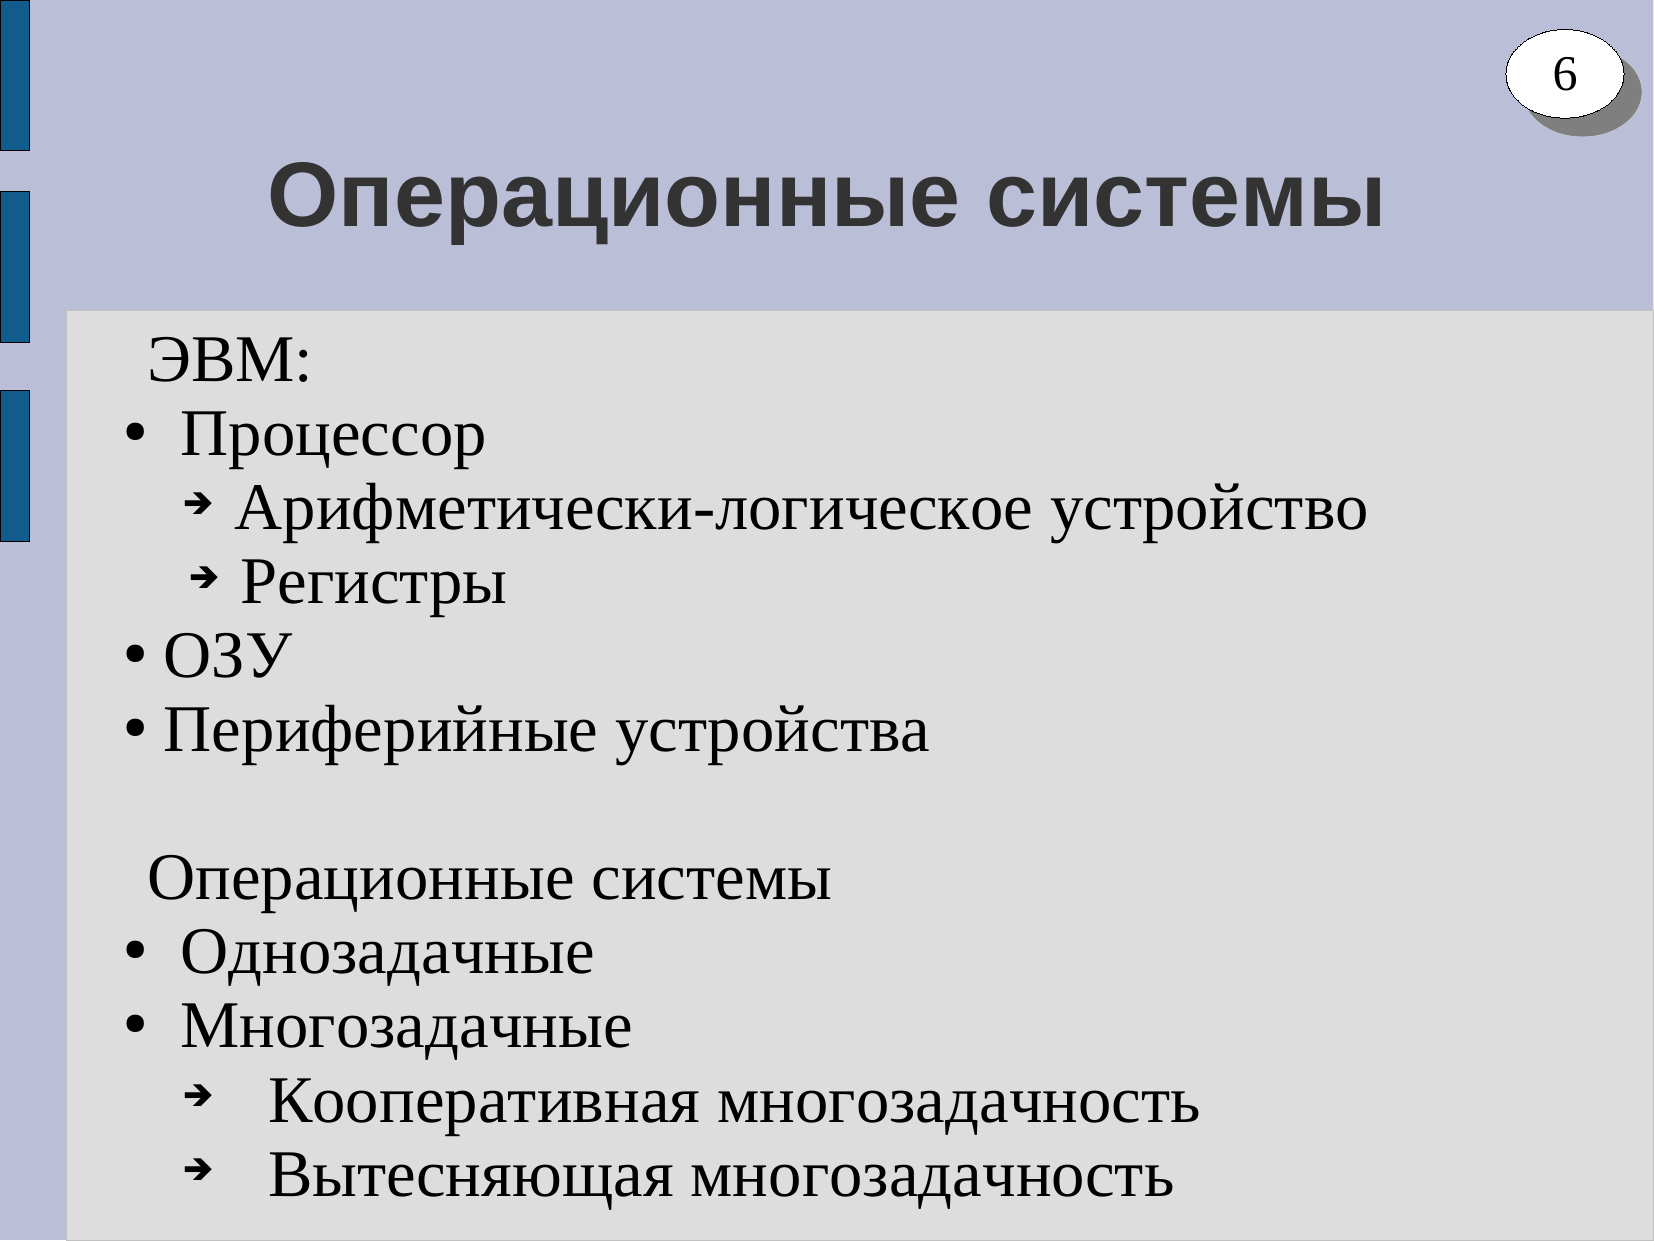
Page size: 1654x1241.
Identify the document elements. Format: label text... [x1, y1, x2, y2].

subtitle ЭВМ: Процессор Арифметически-логическое устройство Регистры ОЗУ Периферийные устройства Операционные системы Однозадачные Многозадачные Кооперативная многозадачность Вытесняющая многозадачность [123, 321, 1536, 1211]
title Операционные системы [121, 91, 1534, 299]
text_box 6 [1505, 29, 1625, 119]
